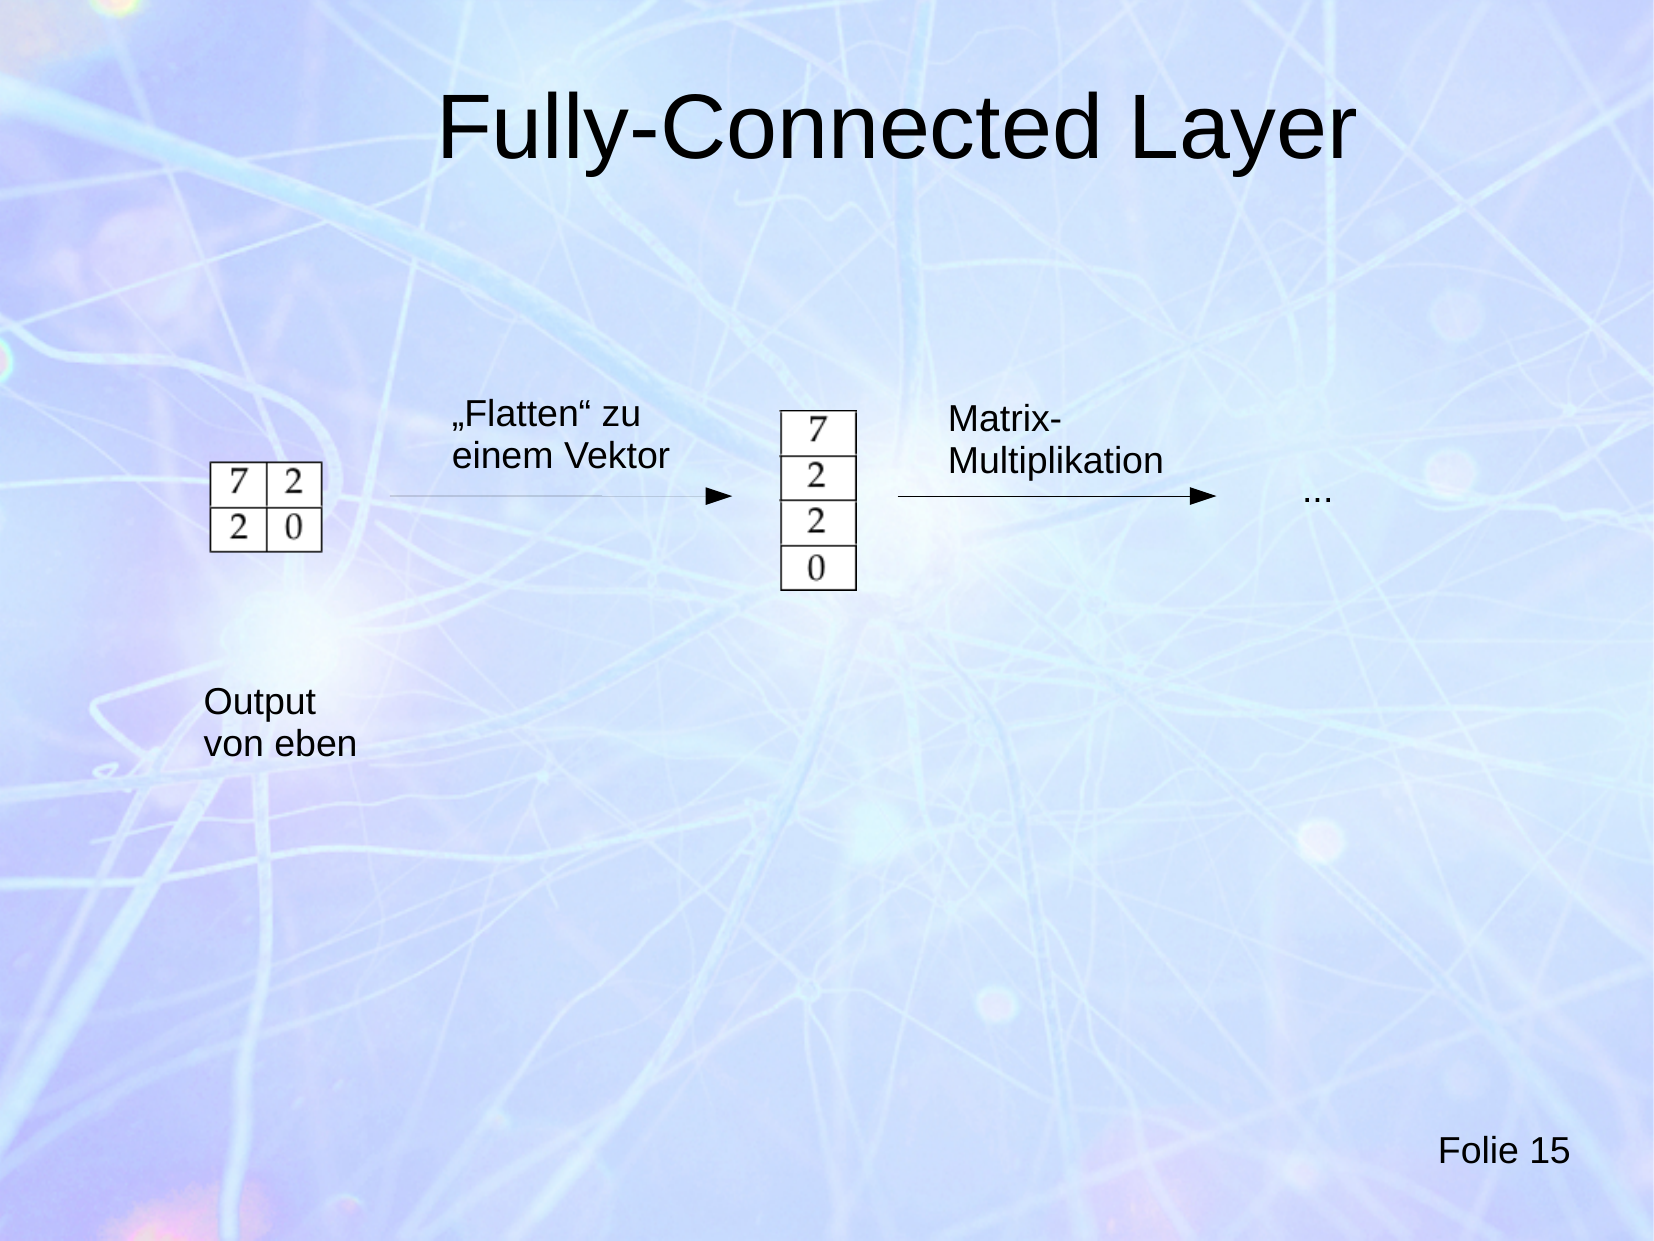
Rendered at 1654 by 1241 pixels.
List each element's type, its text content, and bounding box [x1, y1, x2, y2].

text_box Matrix-Multiplikation [933, 389, 1205, 531]
text_box Output von eben [188, 673, 402, 773]
text_box „Flatten“ zu einem Vektor [437, 385, 756, 485]
text_box ... [1287, 460, 1489, 518]
picture [0, 0, 1654, 1241]
title Fully-Connected Layer [236, 23, 1560, 231]
